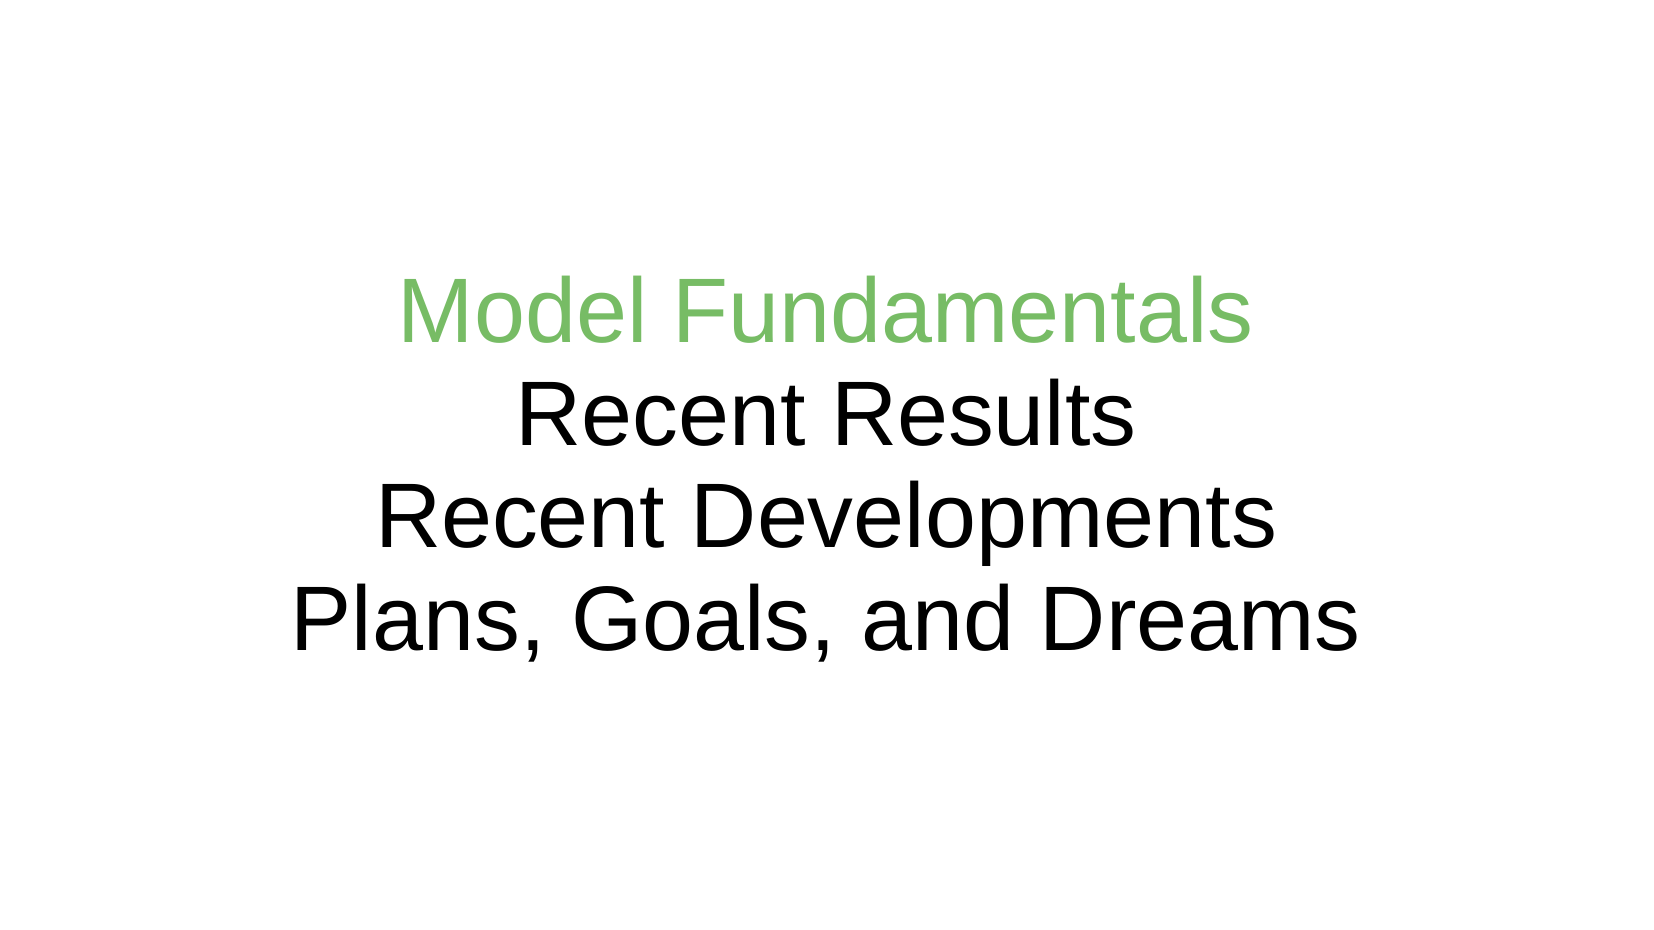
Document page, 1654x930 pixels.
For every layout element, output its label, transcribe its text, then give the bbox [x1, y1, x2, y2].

text_box Model Fundamentals Recent Results Recent Developments Plans, Goals, and Dreams [276, 252, 1377, 678]
